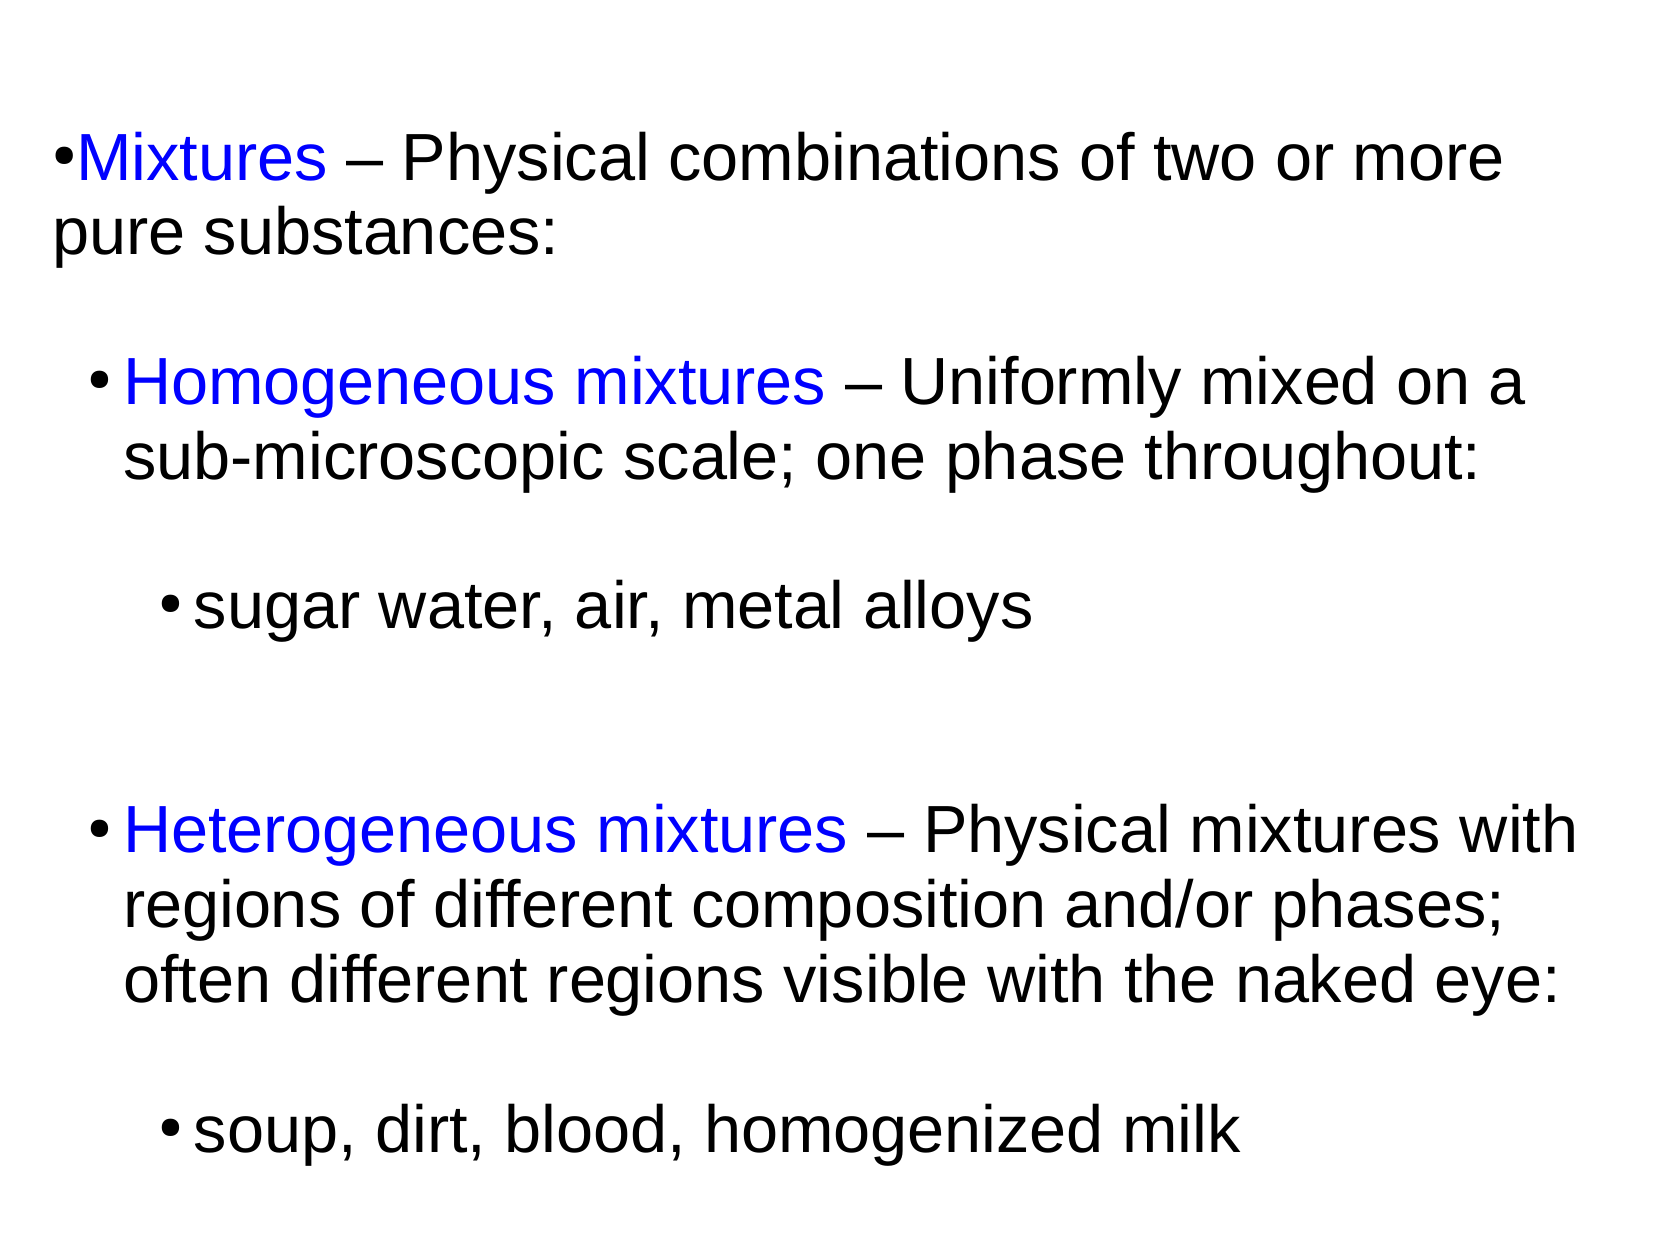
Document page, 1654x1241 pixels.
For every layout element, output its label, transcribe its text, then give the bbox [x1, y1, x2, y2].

text_box Mixtures – Physical combinations of two or more pure substances: Homogeneous mixtures – Uniformly mixed on a sub-microscopic scale; one phase throughout: sugar water, air, metal alloys Heterogeneous mixtures – Physical mixtures with regions of different composition and/or phases; often different regions visible with the naked eye: soup, dirt, blood, homogenized milk [37, 37, 1613, 1174]
